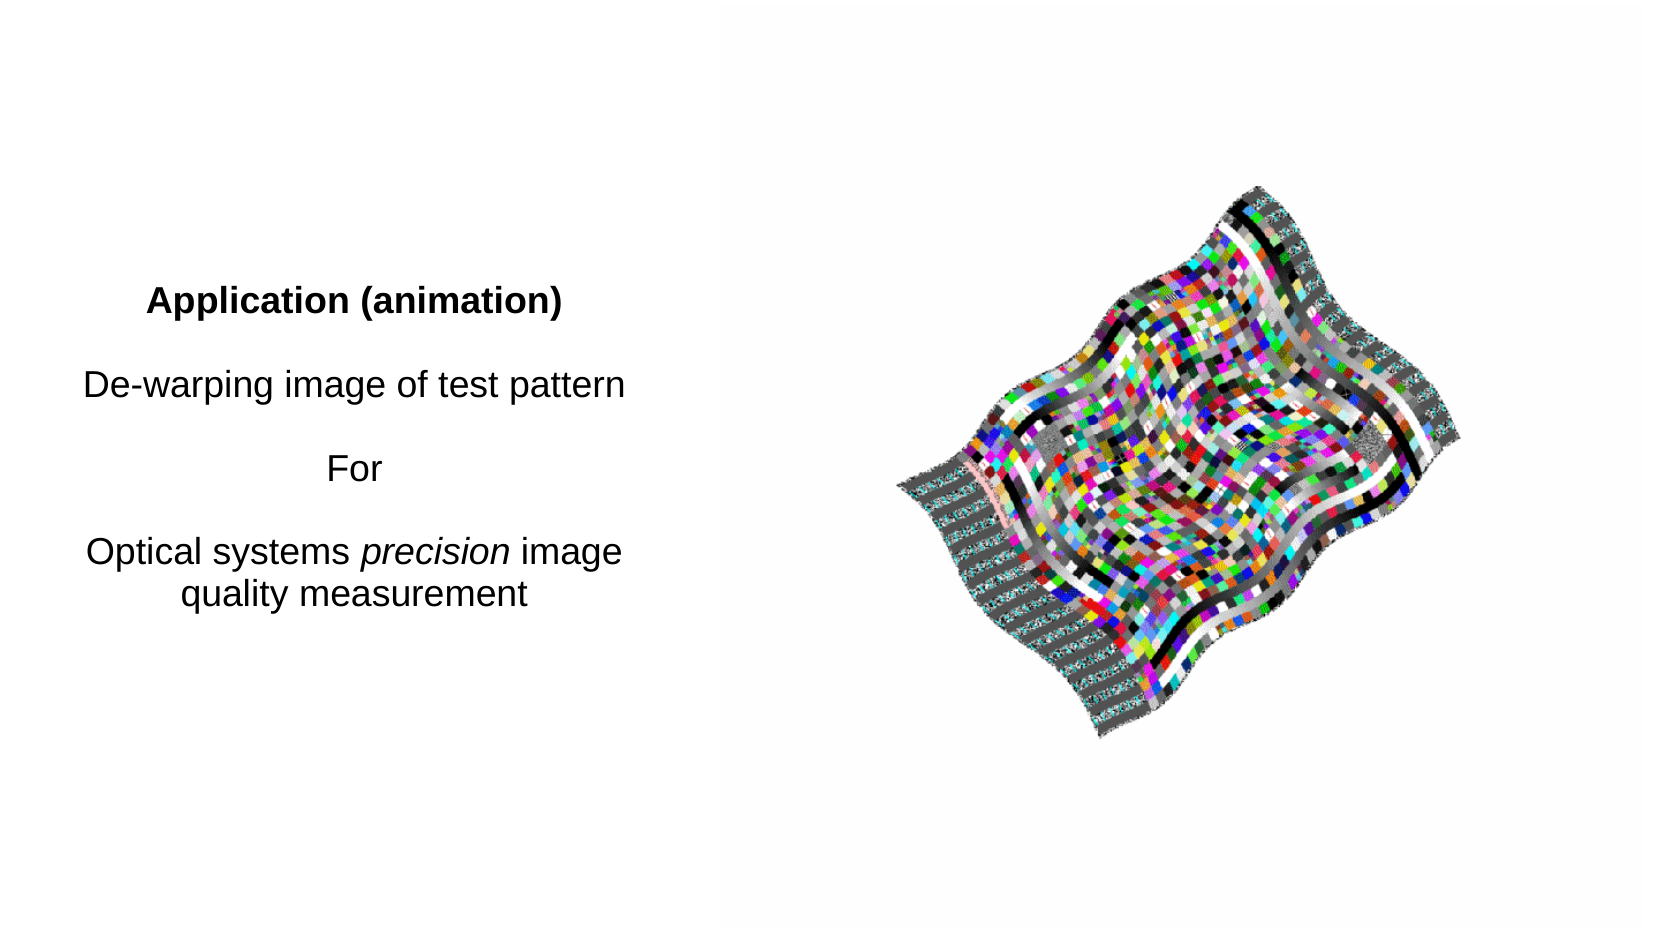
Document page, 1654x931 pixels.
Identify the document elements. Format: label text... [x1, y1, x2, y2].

picture [720, 5, 1642, 928]
text_box Application (animation) De-warping image of test pattern For Optical systems precision image quality measurement [23, 271, 686, 623]
